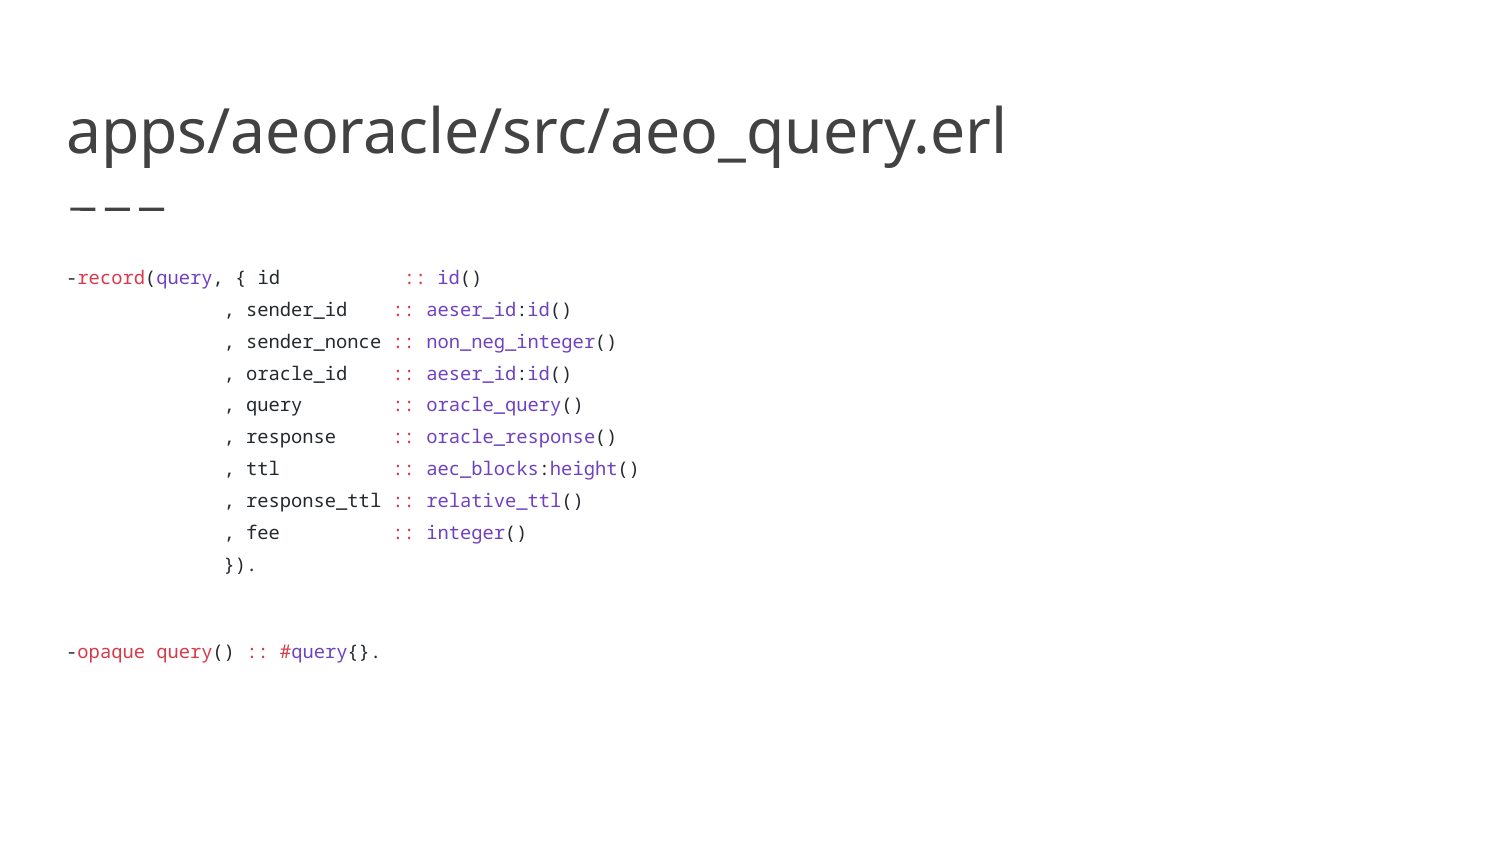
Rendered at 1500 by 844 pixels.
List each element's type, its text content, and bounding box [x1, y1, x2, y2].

title apps/aeoracle/src/aeo_query.erl [51, 61, 1449, 182]
list -record(query, { id :: id() , sender_id :: aeser_id:id() , sender_nonce :: non_neg_integer() , oracle_id :: aeser_id:id() , query :: oracle_query() , response :: oracle_response() , ttl :: aec_blocks:height() , response_ttl :: relative_ttl() , fee :: integer() }). -opaque query() :: #query{}. [51, 240, 1449, 750]
